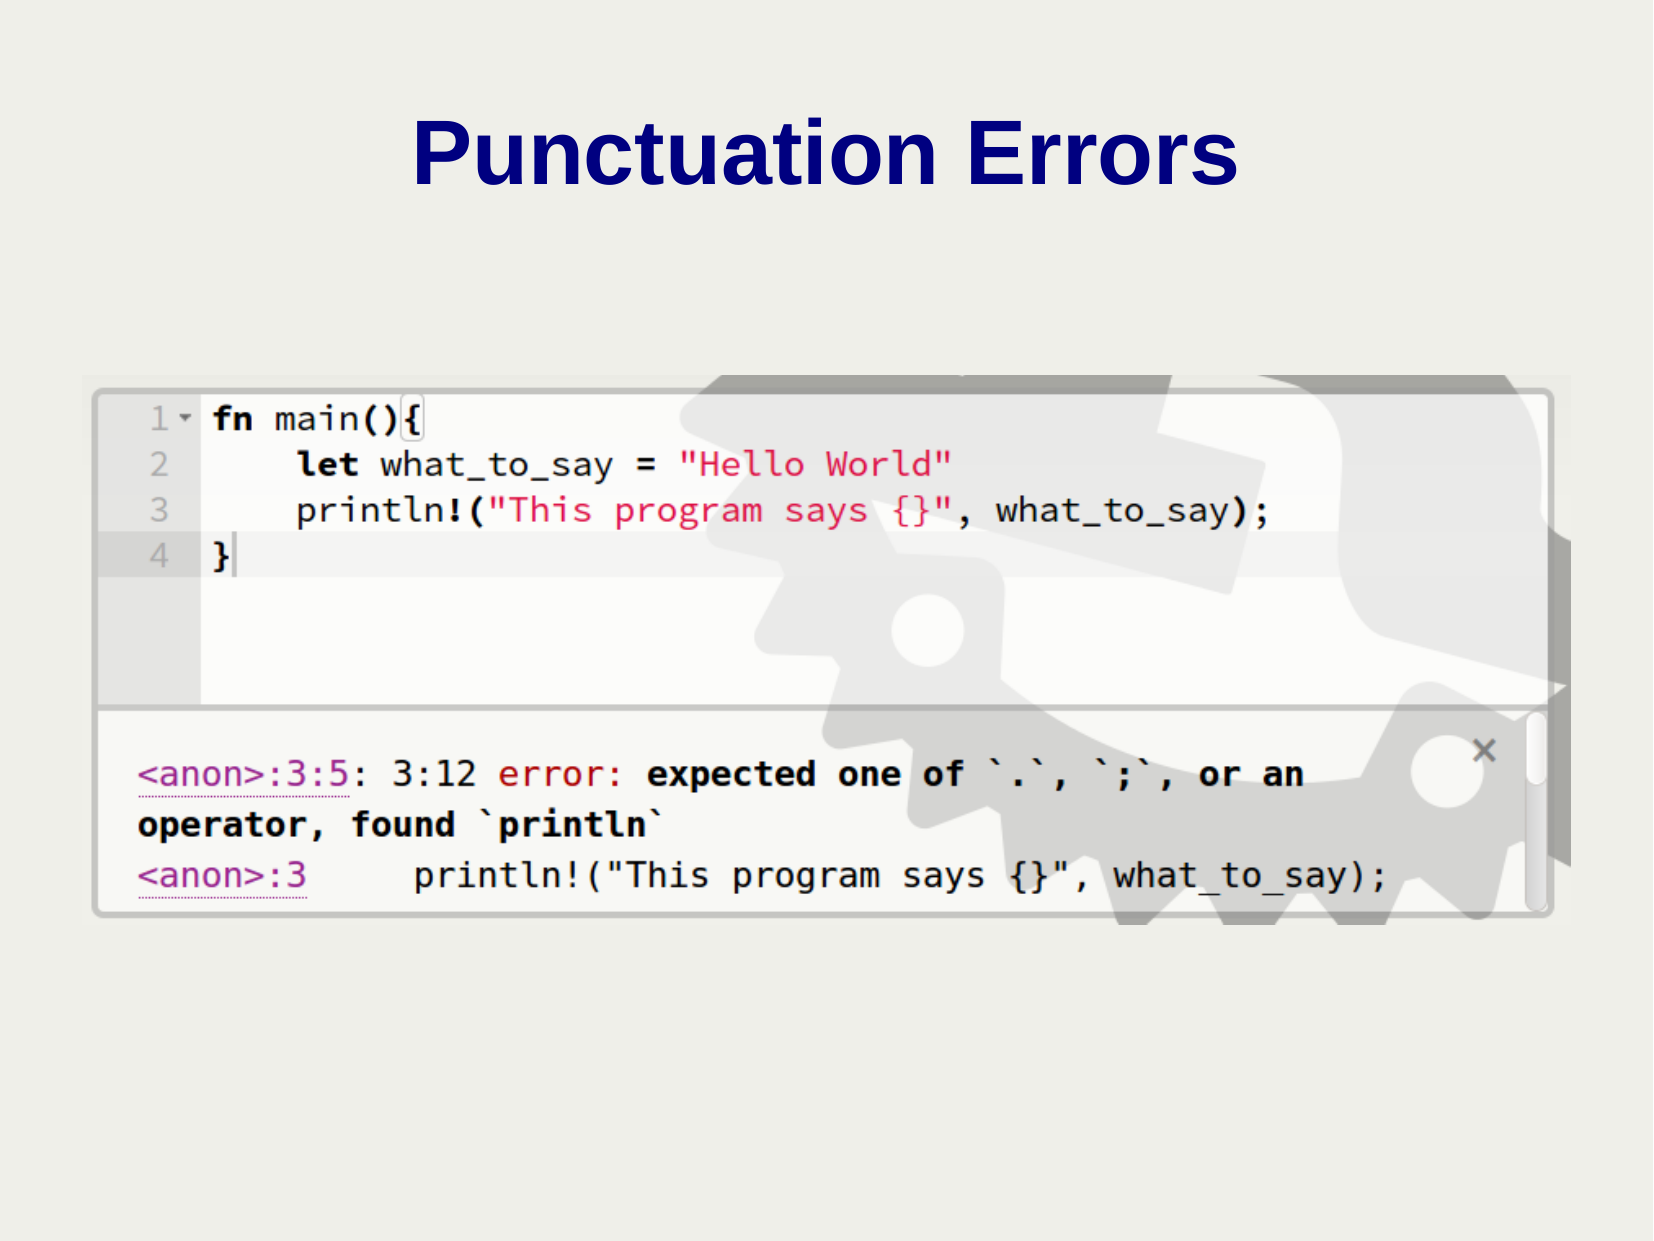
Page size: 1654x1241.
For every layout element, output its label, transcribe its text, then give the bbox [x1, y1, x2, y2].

picture [0, 0, 1654, 1241]
title Punctuation Errors [82, 49, 1571, 257]
